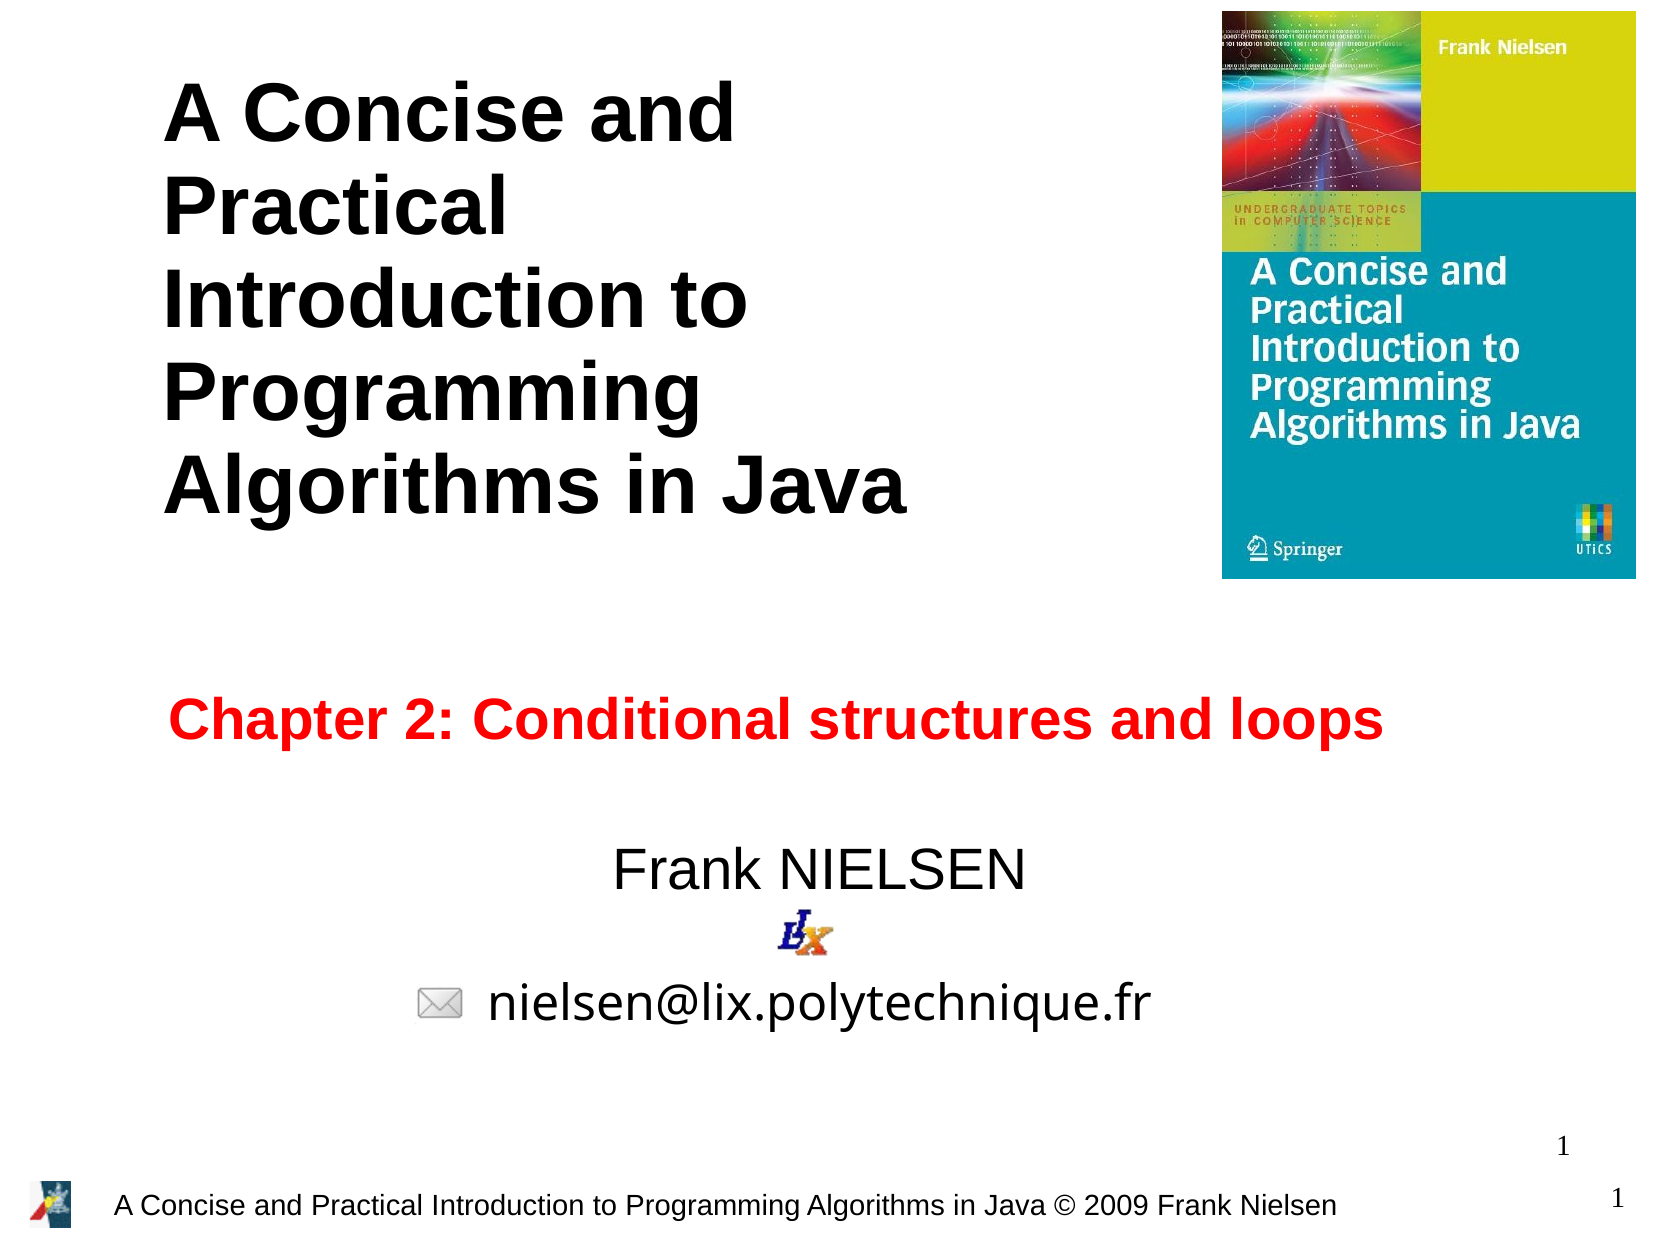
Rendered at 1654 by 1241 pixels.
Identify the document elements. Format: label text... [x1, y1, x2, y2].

text_box Frank NIELSEN nielsen@lix.polytechnique.fr [472, 829, 1153, 1034]
text_box A Concise and Practical Introduction to Programming Algorithms in Java [147, 59, 923, 539]
picture [407, 974, 472, 1034]
text_box Chapter 2: Conditional structures and loops [153, 679, 1402, 761]
picture [29, 1181, 71, 1228]
picture [767, 894, 851, 981]
picture [1222, 11, 1636, 579]
